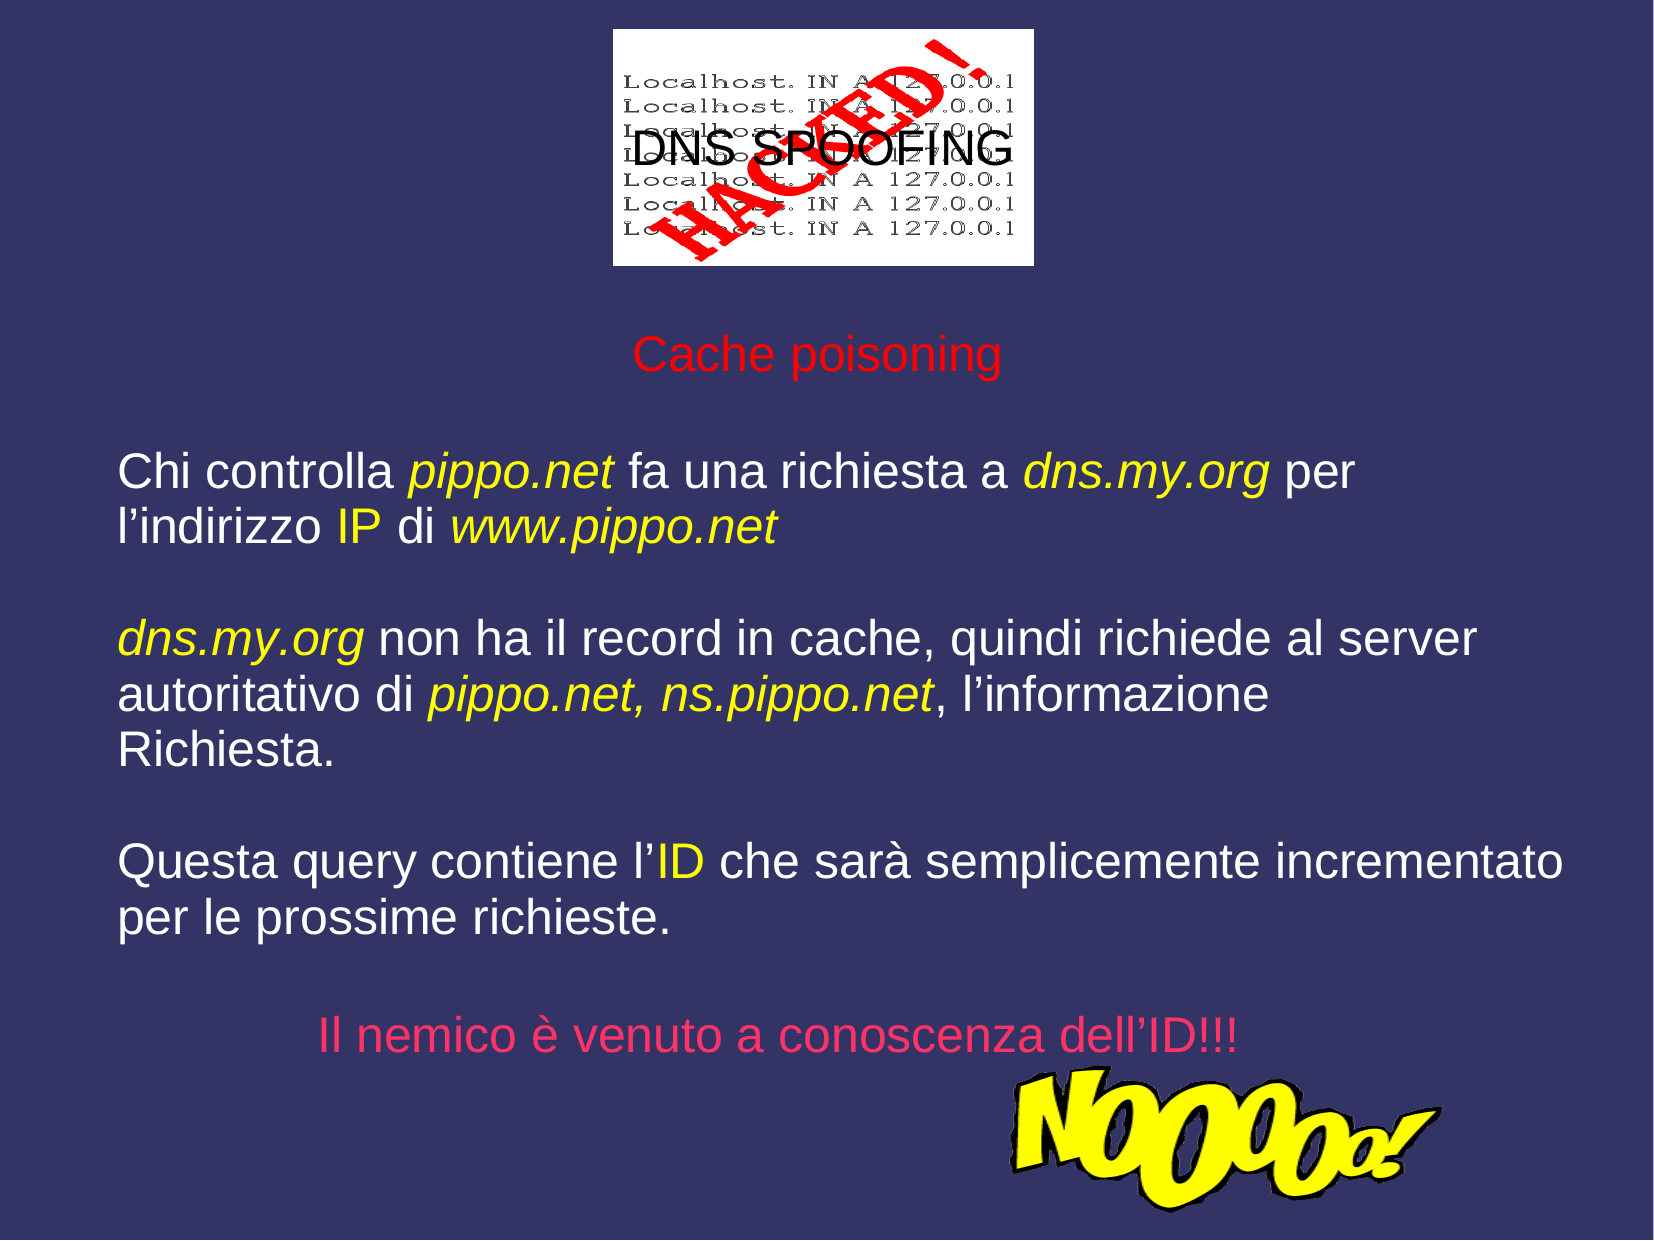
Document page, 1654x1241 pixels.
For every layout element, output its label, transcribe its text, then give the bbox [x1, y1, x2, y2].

text_box Cache poisoning [632, 326, 1004, 384]
text_box Chi controlla pippo.net fa una richiesta a dns.my.org per l’indirizzo IP di www.pippo.net dns.my.org non ha il record in cache, quindi richiede al server autoritativo di pippo.net, ns.pippo.net, l’informazione Richiesta. Questa query contiene l’ID che sarà semplicemente incrementato per le prossime richieste. [117, 442, 1565, 945]
picture [1003, 1062, 1447, 1217]
text_box Il nemico è venuto a conoscenza dell’ID!!! [317, 1007, 1241, 1063]
picture [613, 29, 1034, 266]
